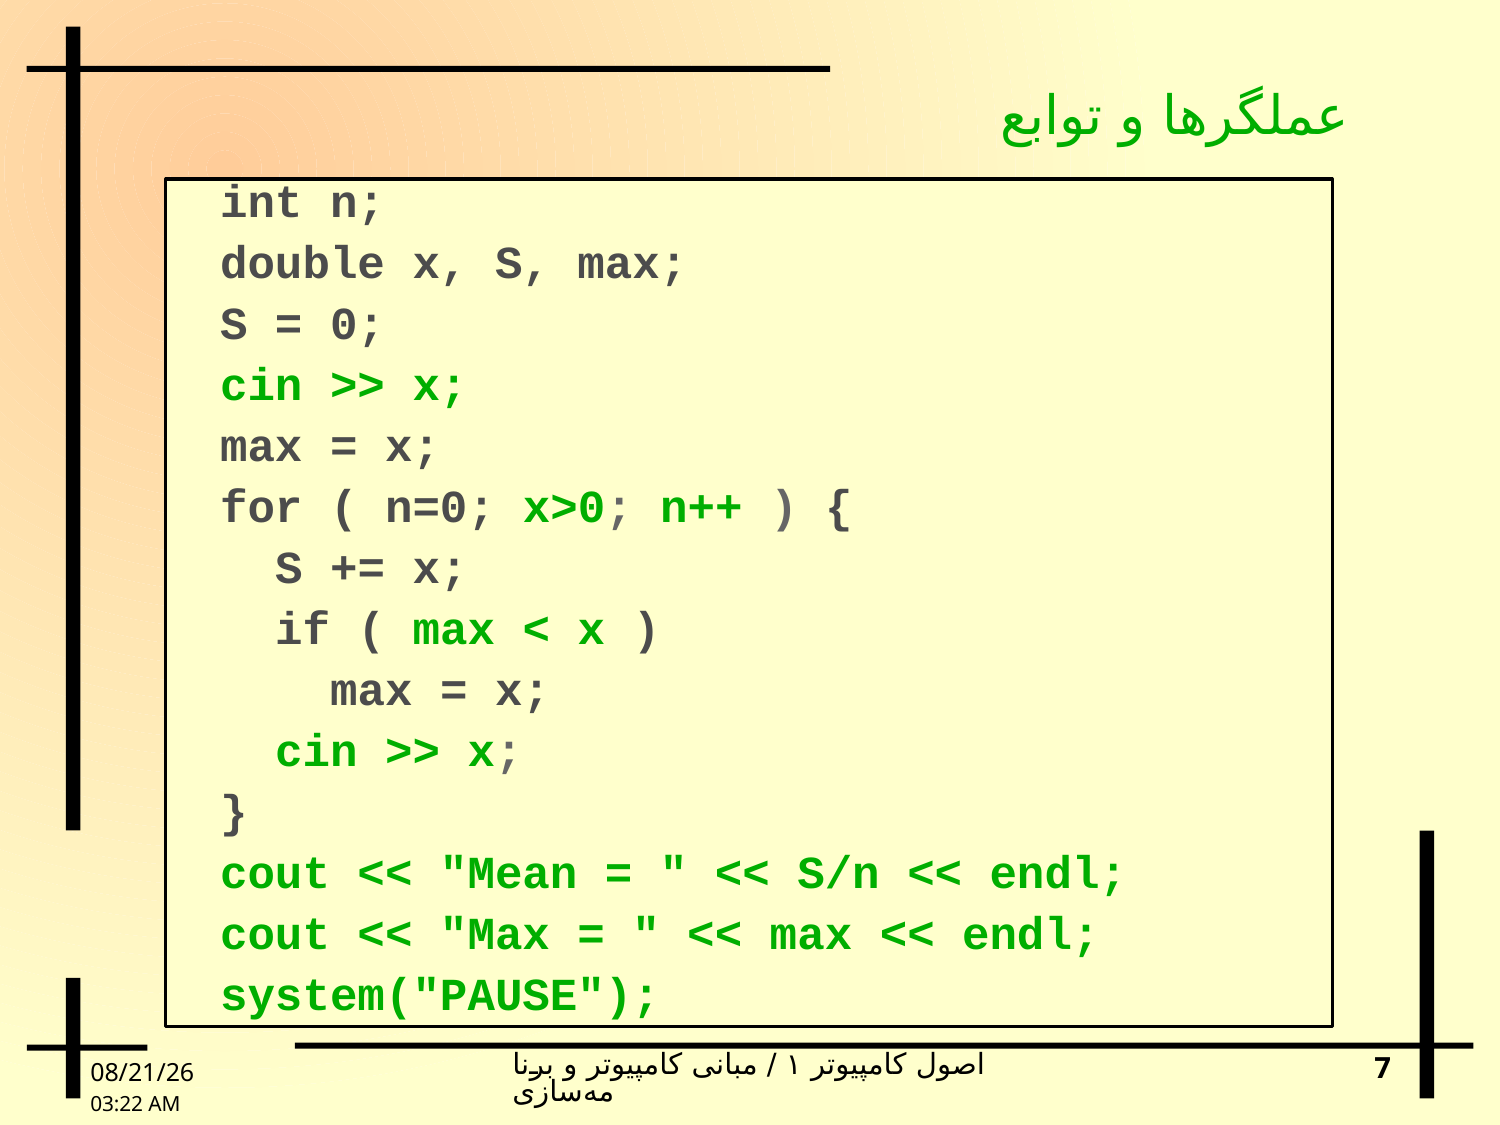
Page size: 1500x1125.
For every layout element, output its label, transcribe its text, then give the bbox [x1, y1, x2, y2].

list عملگرها و توابع [122, 84, 1403, 170]
list int n; double x, S, max; S = 0; cin >> x; max = x; for ( n=0; x>0; n++ ) { S += x; if ( max < x ) max = x; cin >> x; } cout << "Mean = " << S/n << endl; cout << "Max = " << max << endl; system("PAUSE"); [165, 178, 1333, 1027]
